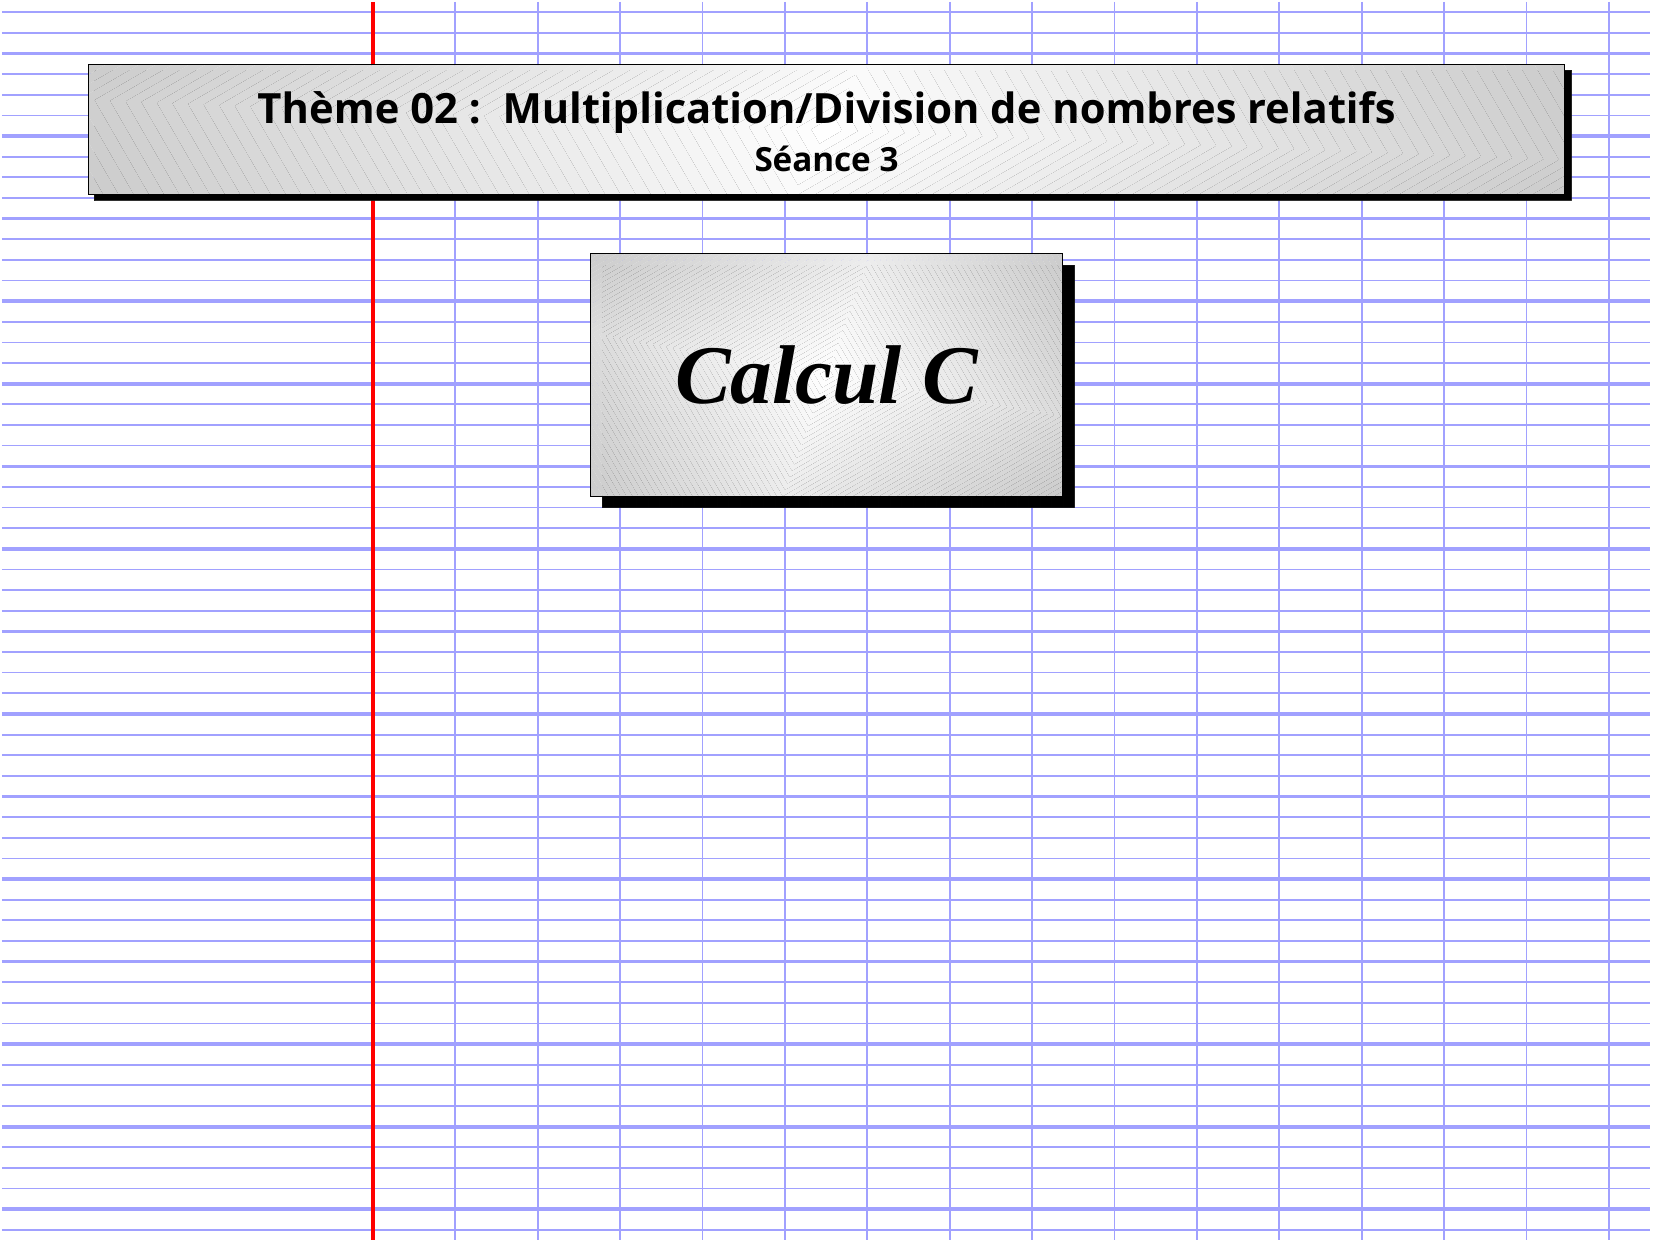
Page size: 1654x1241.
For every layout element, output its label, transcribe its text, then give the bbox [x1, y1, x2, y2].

picture [0, 0, 1654, 1241]
text_box Thème 02 : Multiplication/Division de nombres relatifs Séance 3 [88, 64, 1565, 195]
text_box Calcul C [590, 253, 1063, 497]
